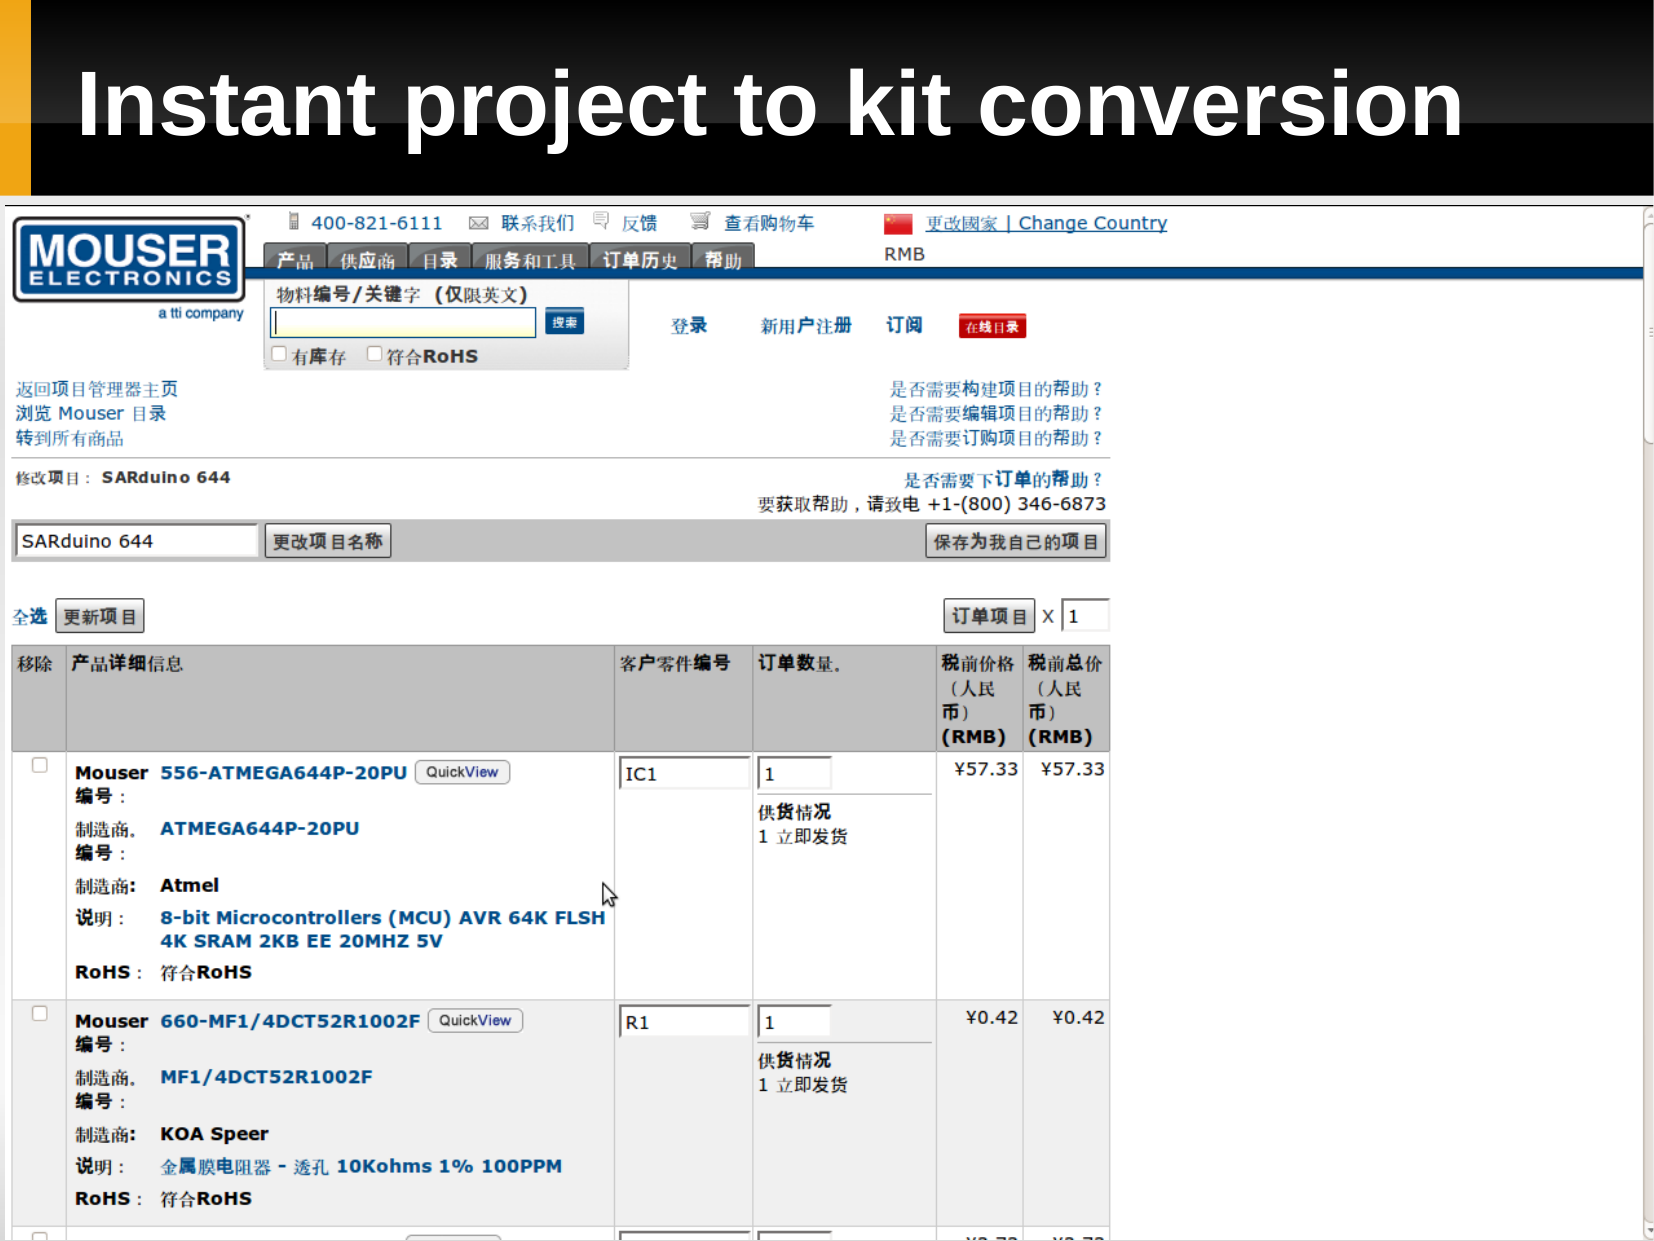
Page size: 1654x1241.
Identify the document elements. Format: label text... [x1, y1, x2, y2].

picture [0, 0, 1654, 1241]
title Instant project to kit conversion [76, 0, 1565, 205]
